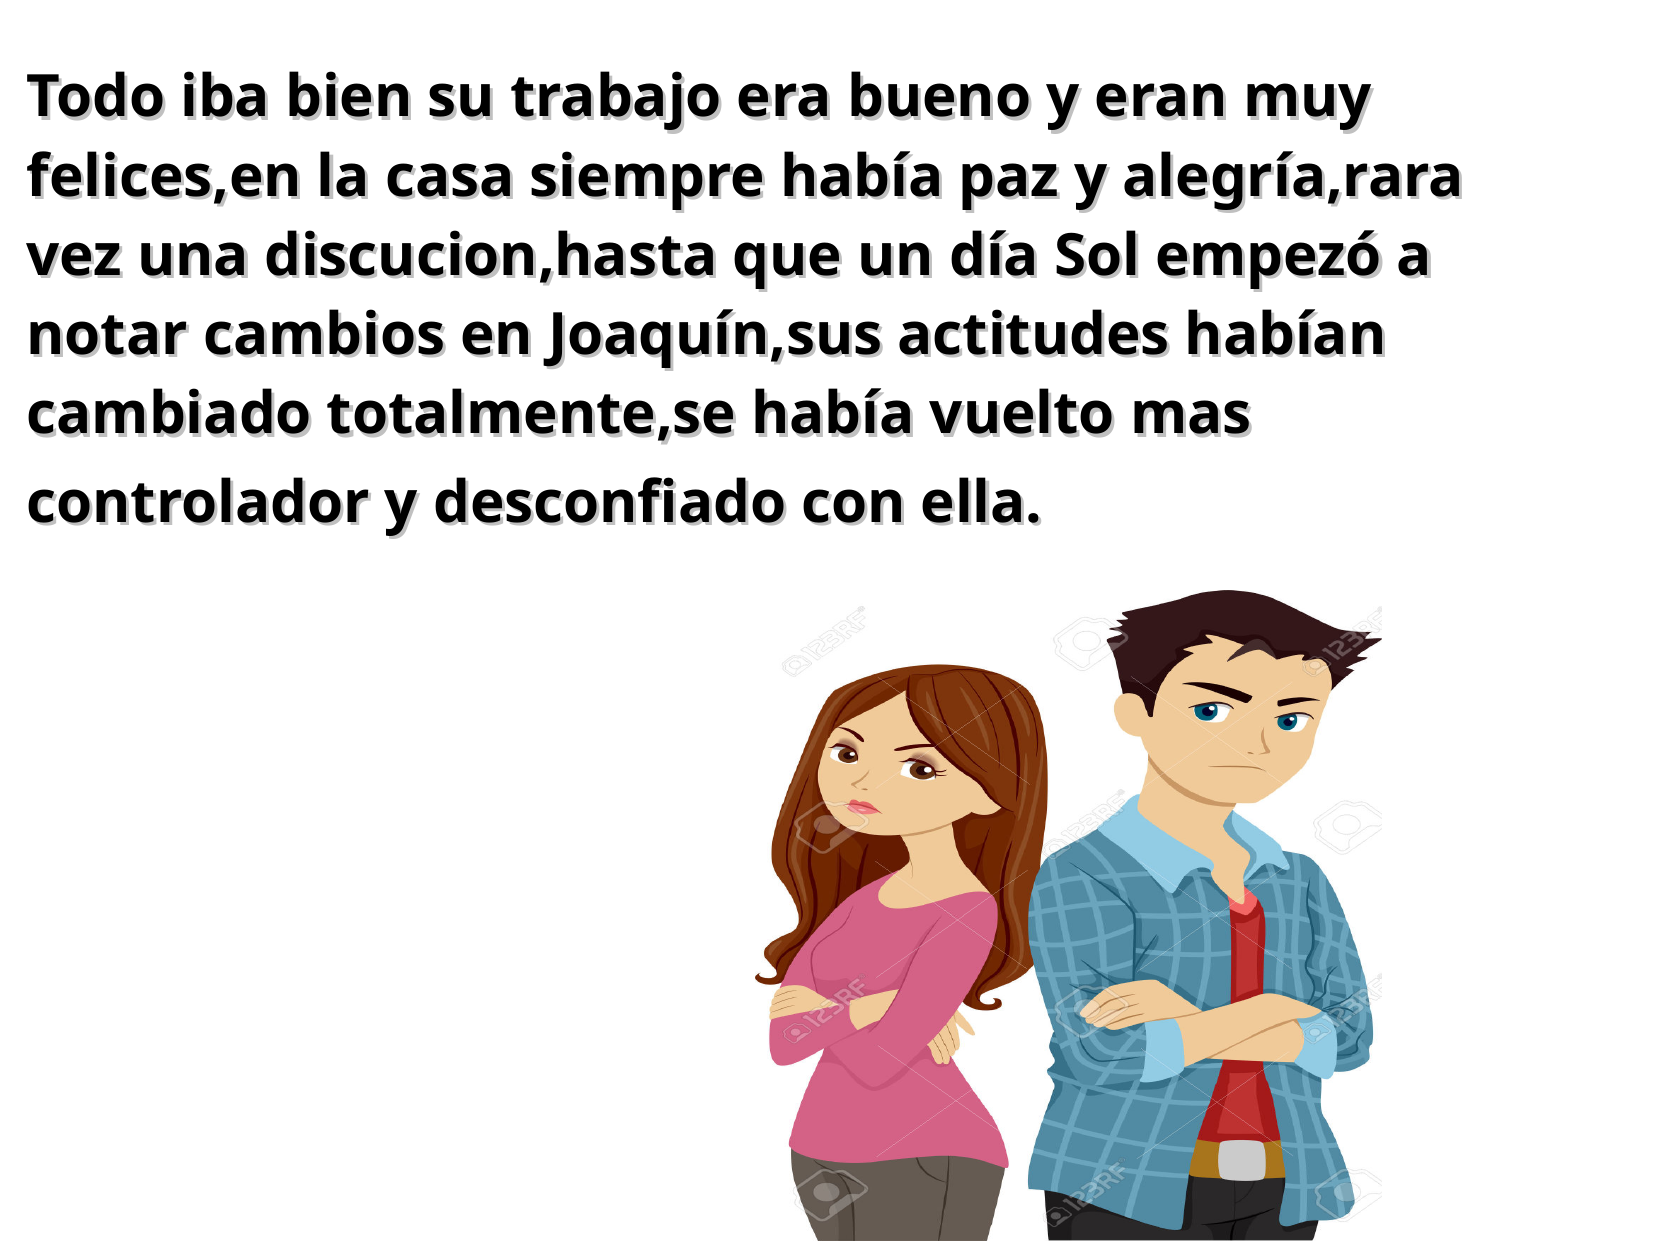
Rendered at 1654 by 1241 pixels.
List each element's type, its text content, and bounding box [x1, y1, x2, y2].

picture [755, 590, 1382, 1241]
text_box Todo iba bien su trabajo era bueno y eran muy felices,en la casa siempre había paz y alegría,rara vez una discucion,hasta que un día Sol empezó a notar cambios en Joaquín,sus actitudes habían cambiado totalmente,se había vuelto mas controlador y desconfiado con ella. [11, 47, 1489, 673]
